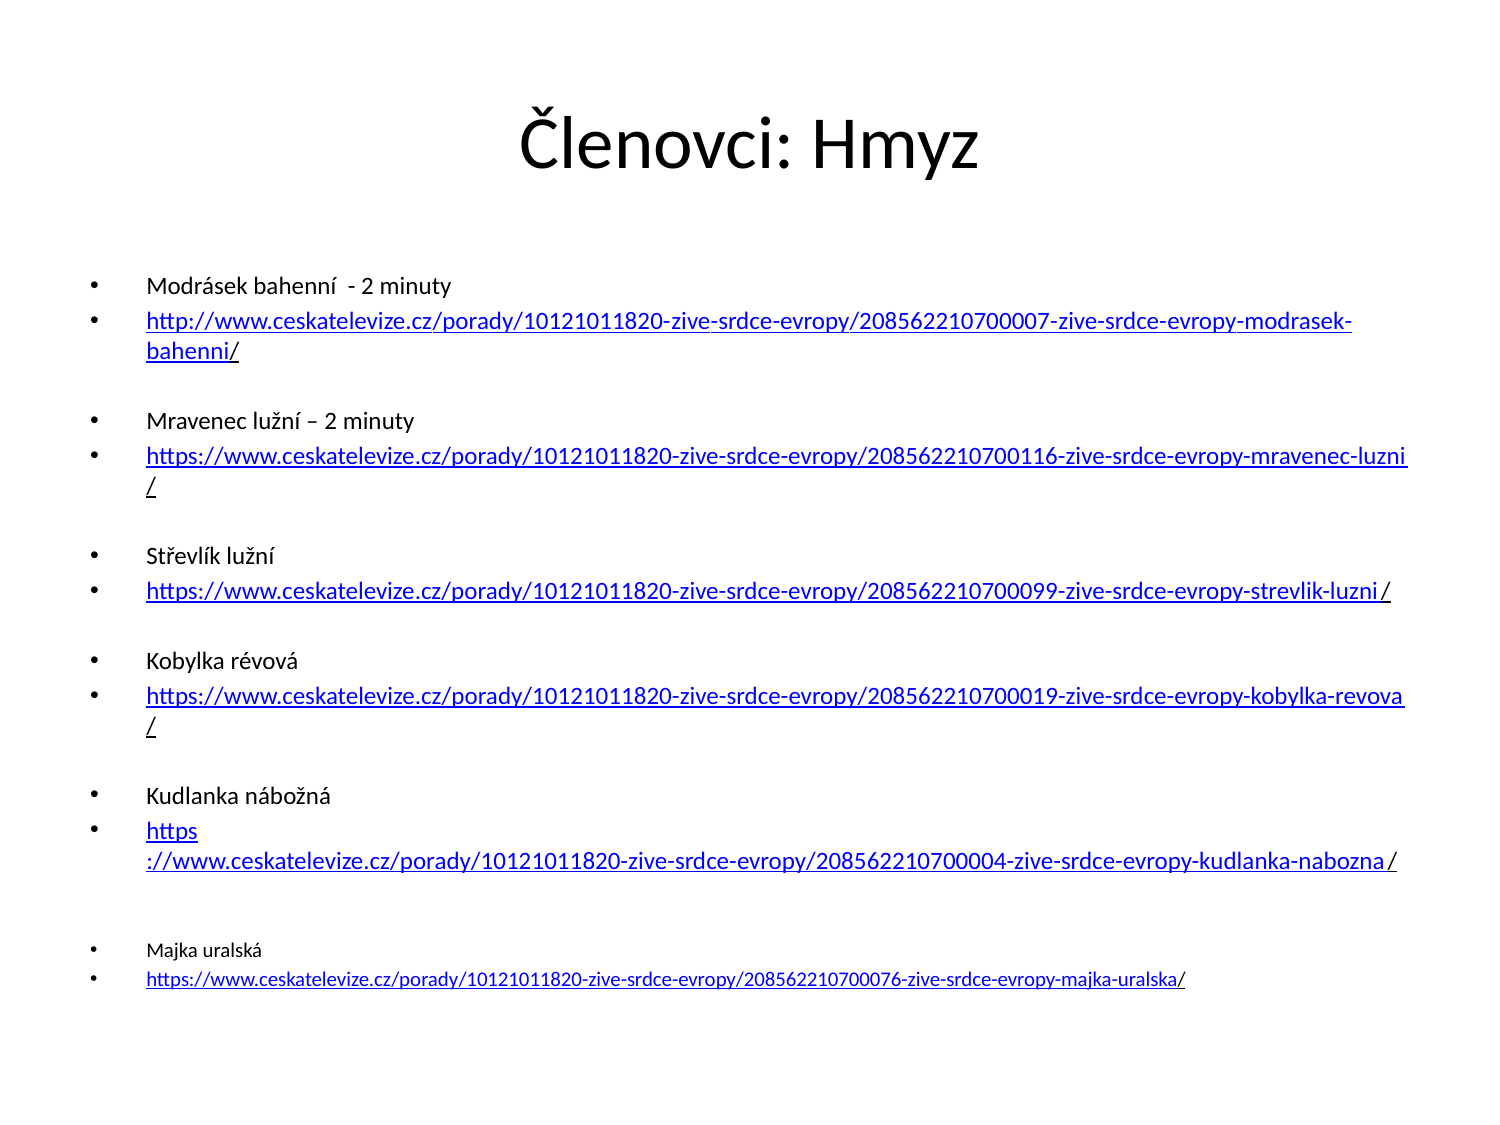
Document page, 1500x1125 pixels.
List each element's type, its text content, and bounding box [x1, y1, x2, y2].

list Modrásek bahenní - 2 minuty http://www.ceskatelevize.cz/porady/10121011820-zive-srdce-evropy/208562210700007-zive-srdce-evropy-modrasek-bahenni/ Mravenec lužní – 2 minuty https://www.ceskatelevize.cz/porady/10121011820-zive-srdce-evropy/208562210700116-zive-srdce-evropy-mravenec-luzni/ Střevlík lužní https://www.ceskatelevize.cz/porady/10121011820-zive-srdce-evropy/208562210700099-zive-srdce-evropy-strevlik-luzni/ Kobylka révová https://www.ceskatelevize.cz/porady/10121011820-zive-srdce-evropy/208562210700019-zive-srdce-evropy-kobylka-revova/ Kudlanka nábožná https://www.ceskatelevize.cz/porady/10121011820-zive-srdce-evropy/208562210700004-zive-srdce-evropy-kudlanka-nabozna/ Majka uralská https://www.ceskatelevize.cz/porady/10121011820-zive-srdce-evropy/208562210700076-zive-srdce-evropy-majka-uralska/ [75, 262, 1425, 1083]
title Členovci: Hmyz [75, 45, 1425, 233]
